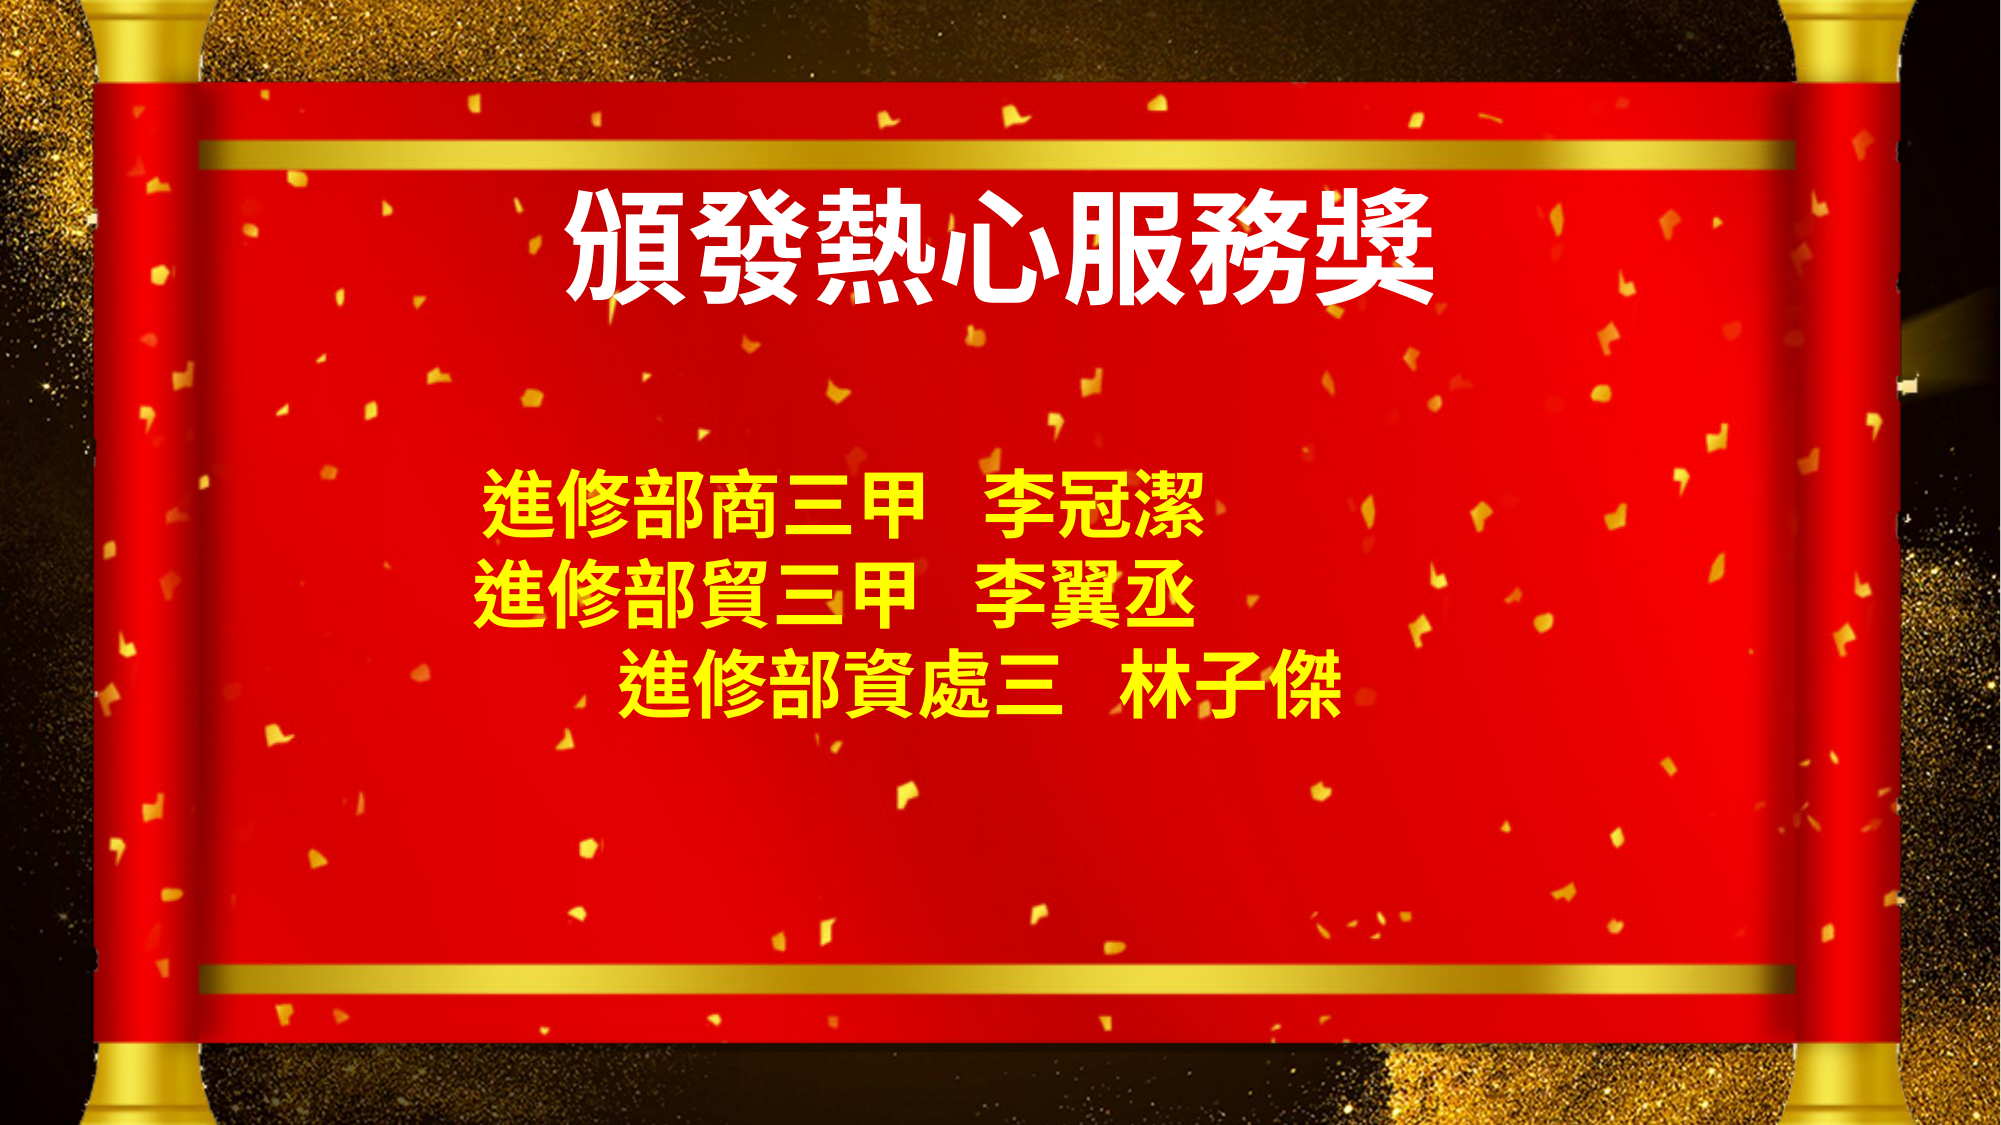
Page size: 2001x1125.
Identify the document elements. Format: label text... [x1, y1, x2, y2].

text_box 頒發熱心服務獎 [451, 162, 1549, 330]
text_box 進修部商三甲 李冠潔 進修部貿三甲 李翼丞 進修部資處三 林子傑 [451, 449, 1425, 738]
